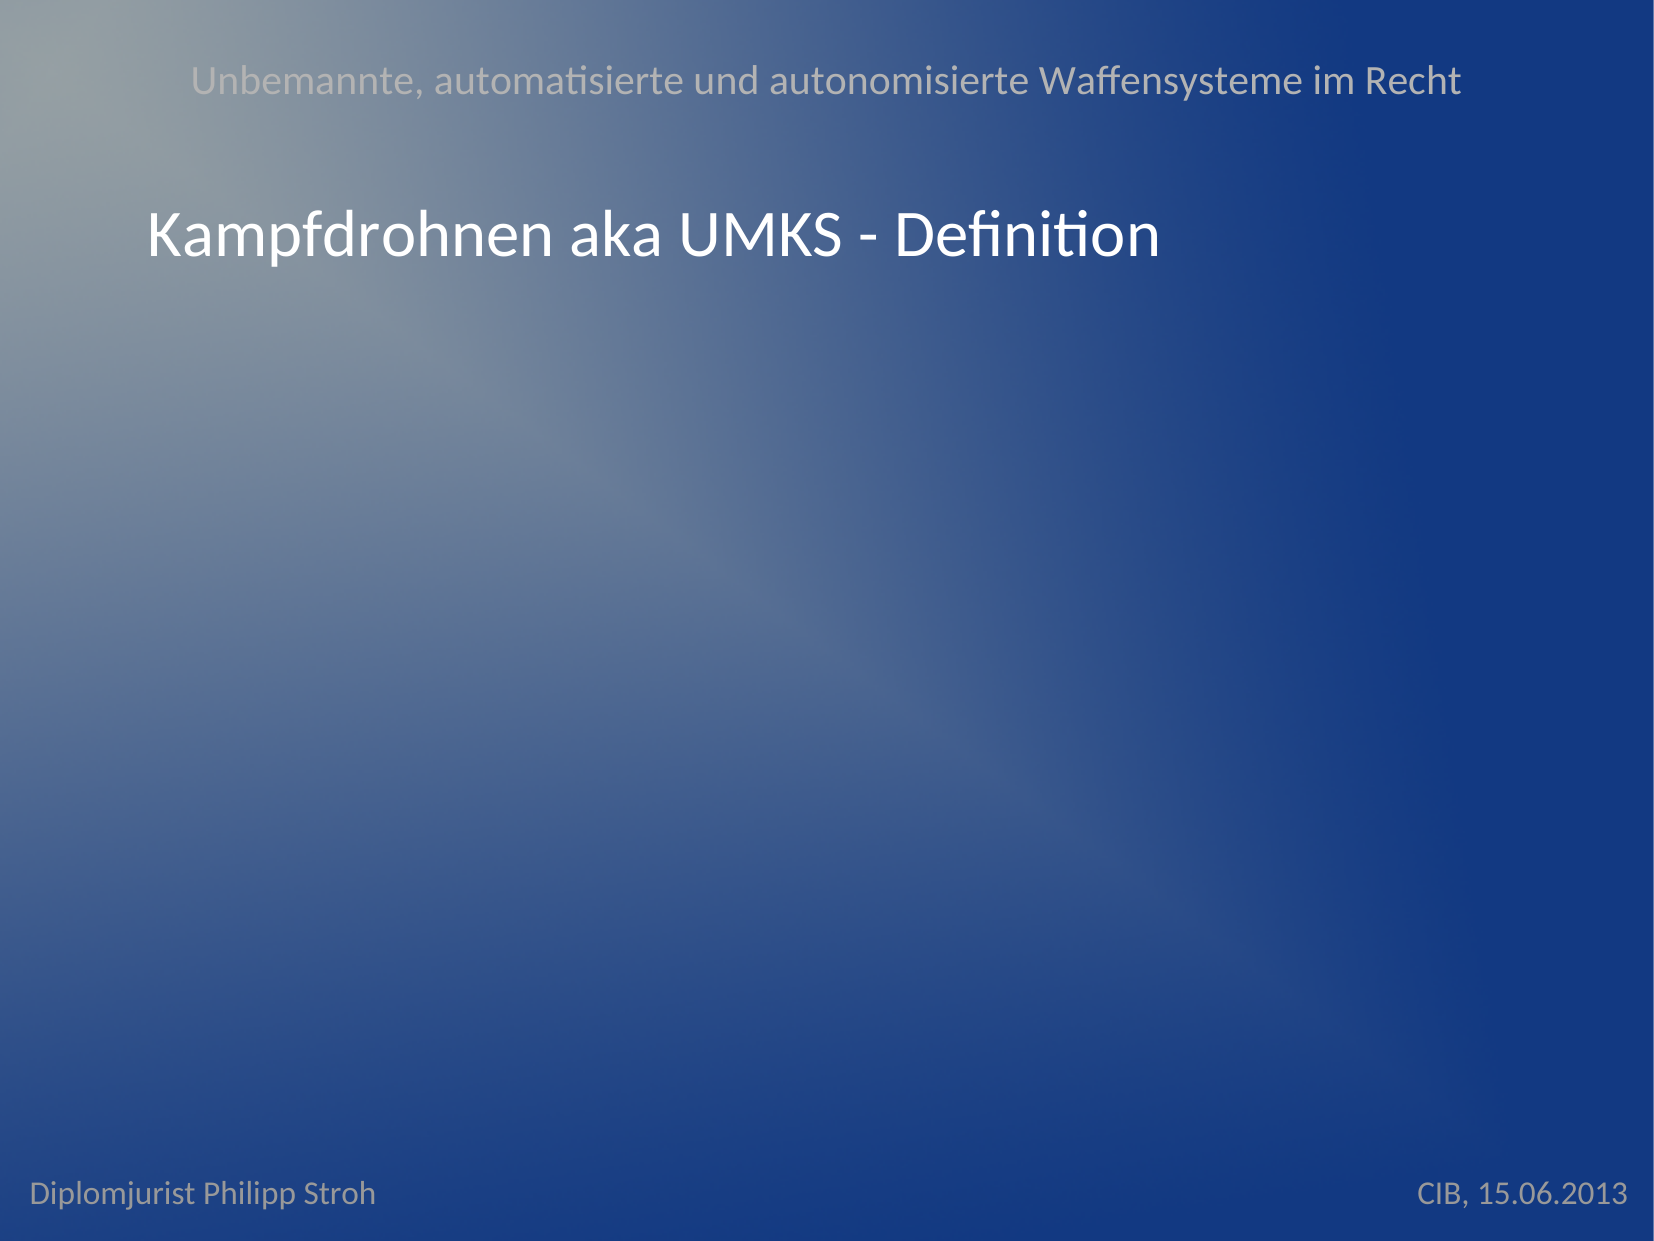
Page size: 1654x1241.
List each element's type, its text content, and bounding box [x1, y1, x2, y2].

title Diplomjurist Philipp Stroh [29, 1151, 414, 1241]
list Kampfdrohnen aka UMKS - Definition [76, 206, 1565, 325]
picture [0, 0, 1654, 1241]
title Unbemannte, automatisierte und autonomisierte Waffensysteme im Recht [82, 49, 1571, 119]
title CIB, 15.06.2013 [1417, 1151, 1654, 1241]
